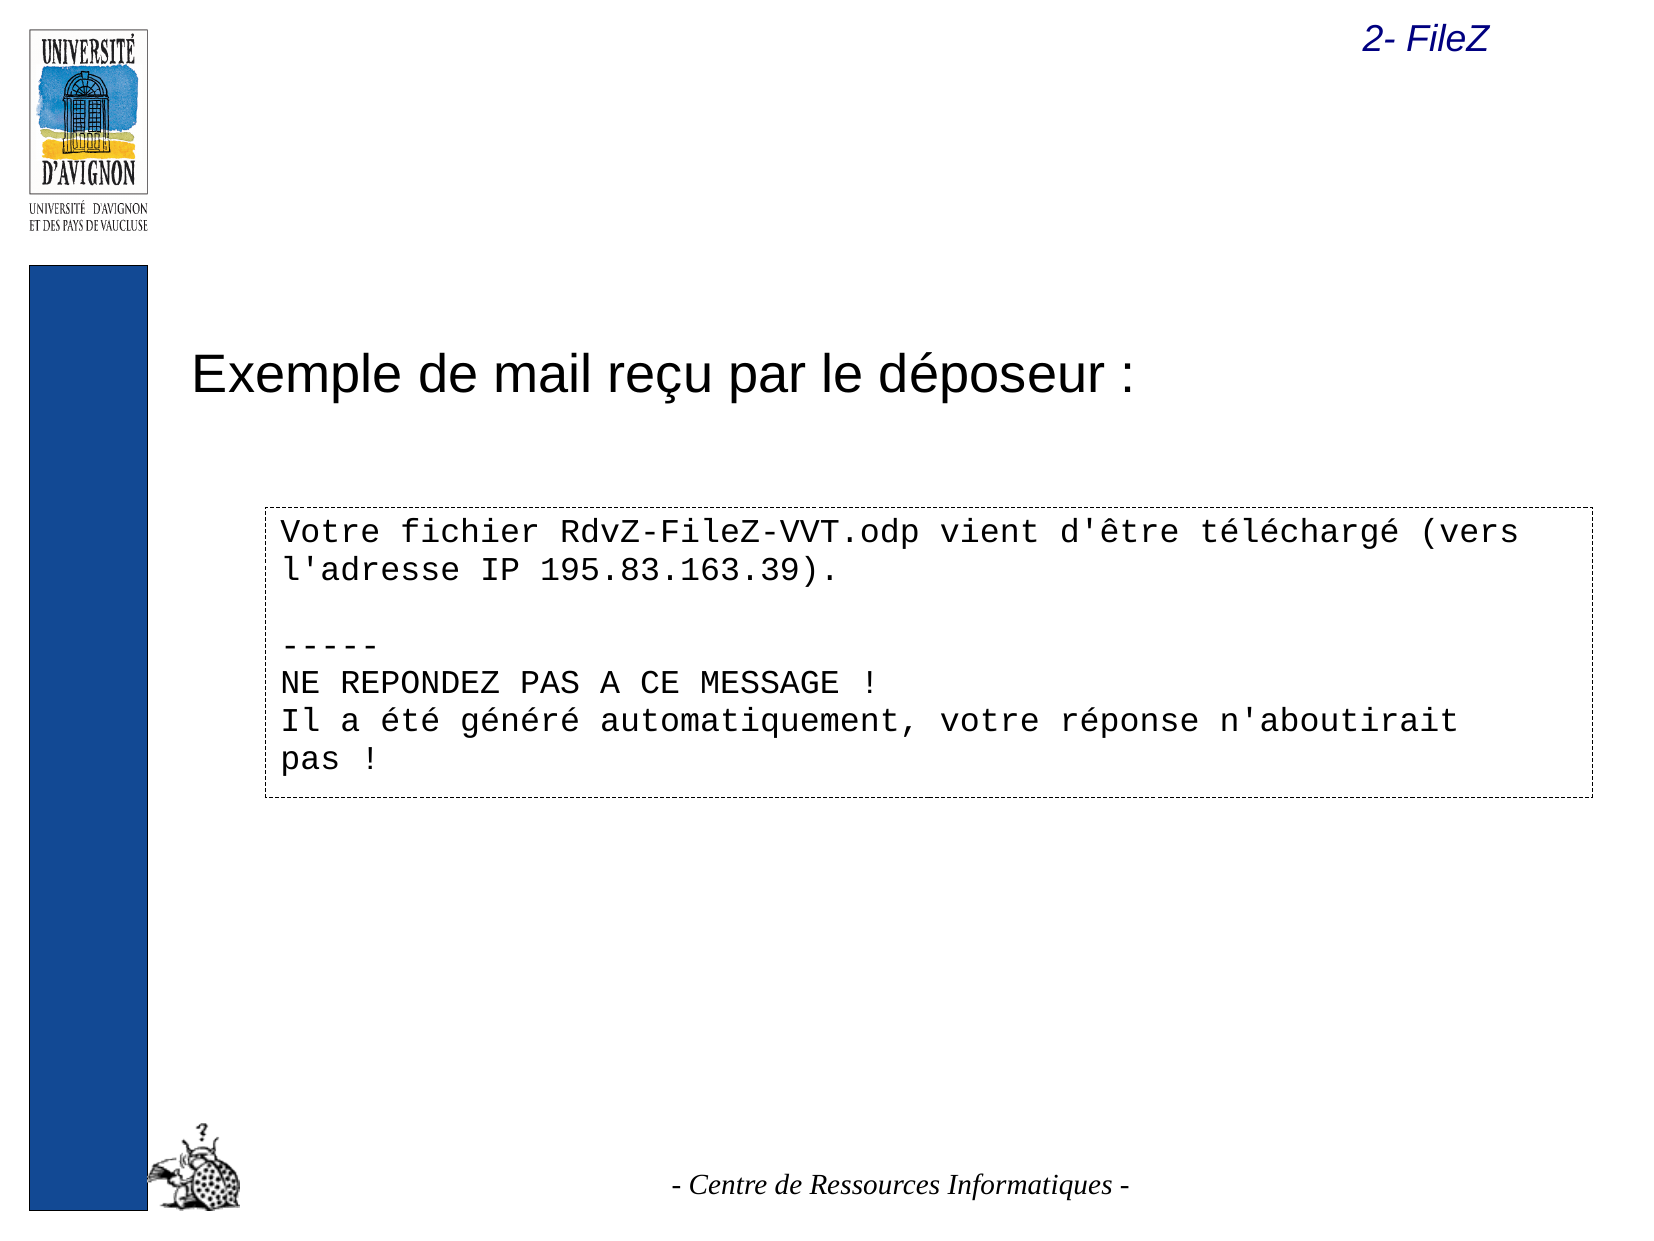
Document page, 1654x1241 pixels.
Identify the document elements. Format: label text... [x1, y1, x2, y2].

picture [147, 1123, 240, 1211]
text_box Votre fichier RdvZ-FileZ-VVT.odp vient d'être téléchargé (vers l'adresse IP 195.83.163.39). ----- NE REPONDEZ PAS A CE MESSAGE ! Il a été généré automatiquement, votre réponse n'aboutirait pas ! [265, 507, 1593, 798]
picture [29, 29, 148, 236]
text_box - Centre de Ressources Informatiques - [648, 1160, 1153, 1209]
text_box 2- FileZ [1347, 10, 1654, 68]
text_box [29, 265, 148, 1211]
text_box Exemple de mail reçu par le déposeur : [177, 335, 1329, 654]
